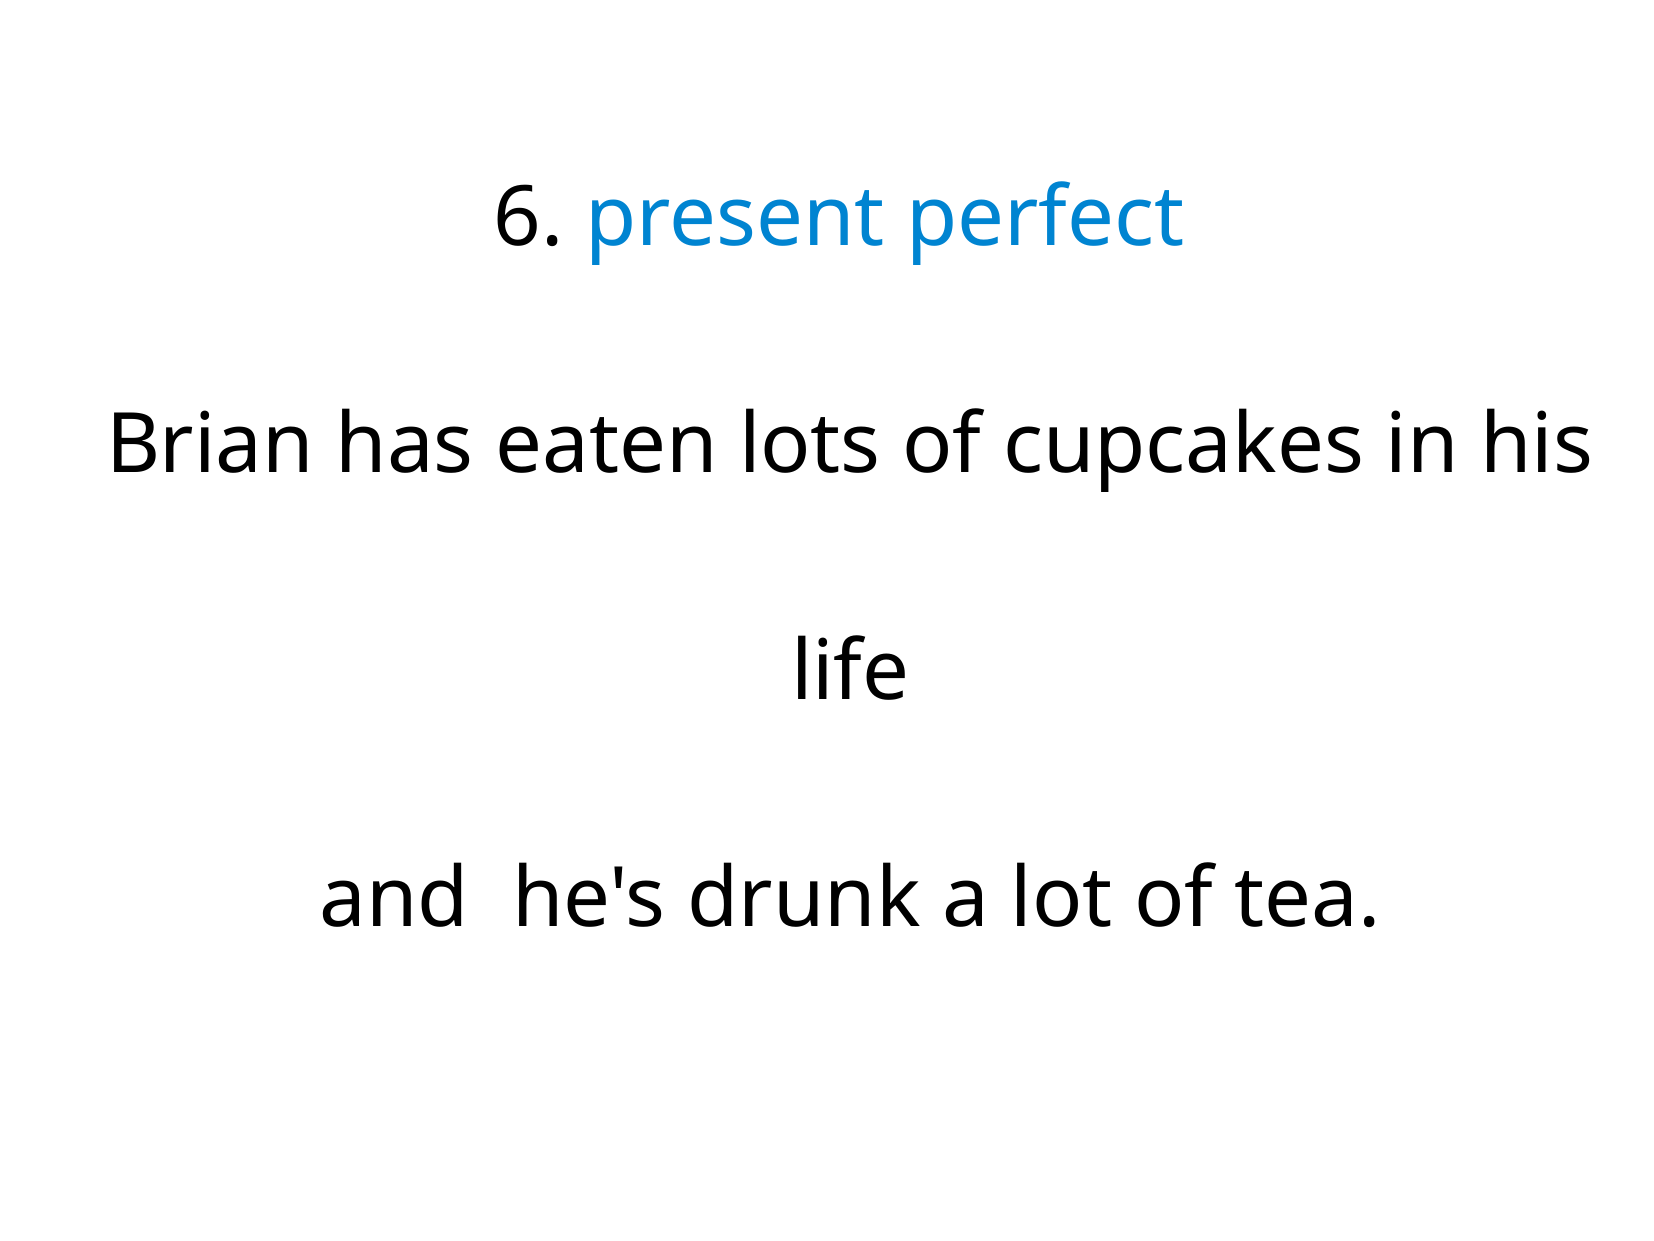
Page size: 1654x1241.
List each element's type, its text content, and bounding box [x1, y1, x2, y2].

text_box 6. present perfect Brian has eaten lots of cupcakes in his life and he's drunk a lot of tea. [59, 35, 1642, 1225]
